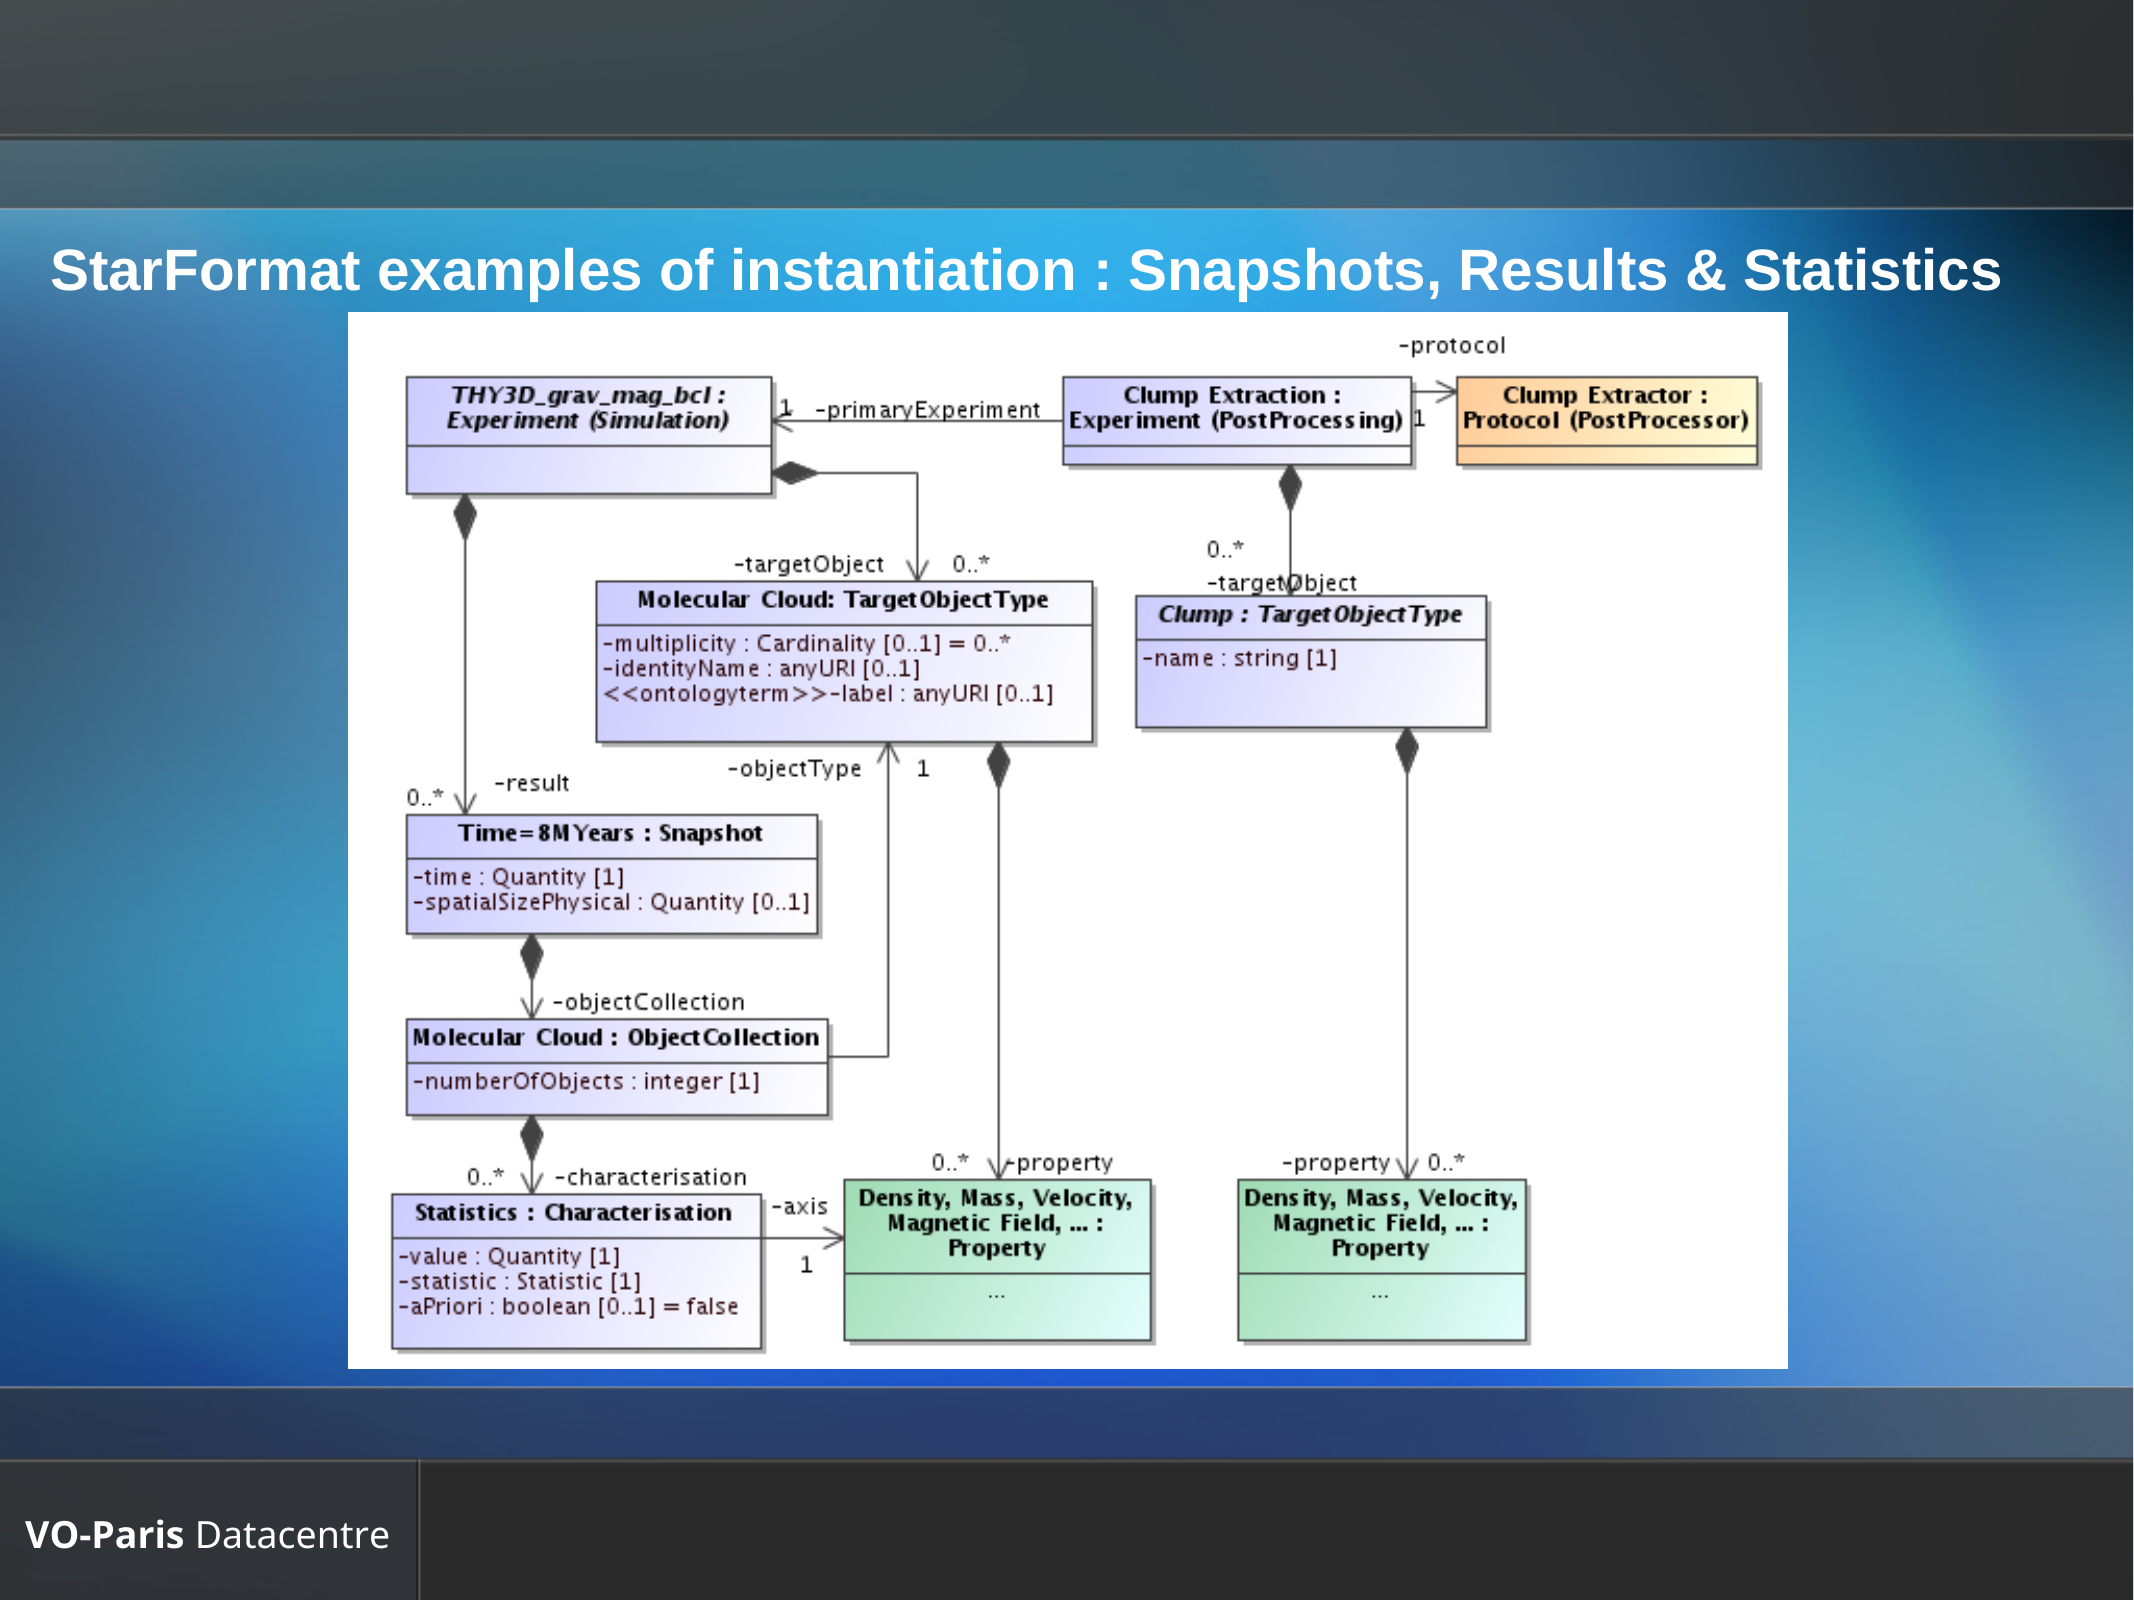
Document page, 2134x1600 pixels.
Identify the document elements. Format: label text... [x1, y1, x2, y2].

text_box VO-Paris Datacentre [0, 1502, 417, 1565]
picture [0, 0, 2134, 1600]
text_box StarFormat examples of instantiation : Snapshots, Results & Statistics [50, 232, 2038, 303]
